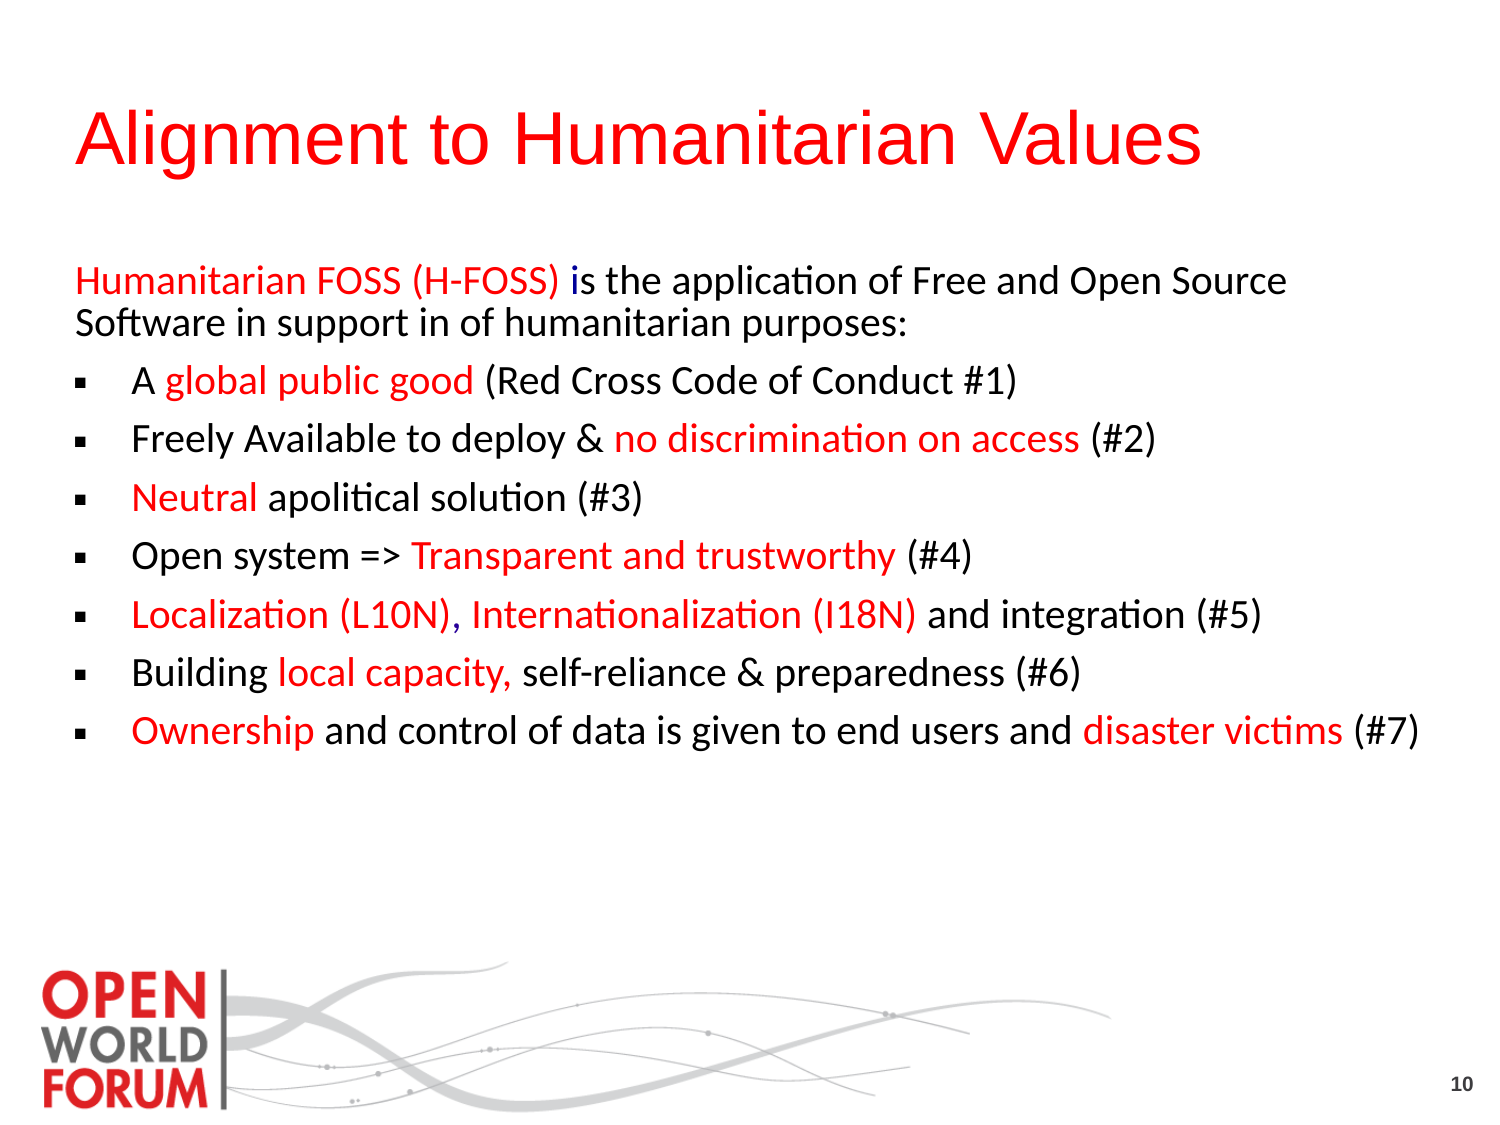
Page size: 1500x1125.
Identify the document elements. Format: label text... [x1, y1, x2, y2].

list Humanitarian FOSS (H-FOSS) is the application of Free and Open Source Software in support in of humanitarian purposes: A global public good (Red Cross Code of Conduct #1) Freely Available to deploy & no discrimination on access (#2) Neutral apolitical solution (#3) Open system => Transparent and trustworthy (#4) Localization (L10N), Internationalization (I18N) and integration (#5) Building local capacity, self-reliance & preparedness (#6) Ownership and control of data is given to end users and disaster victims (#7) [75, 263, 1425, 991]
picture [41, 957, 1112, 1119]
title Alignment to Humanitarian Values [75, 52, 1425, 226]
